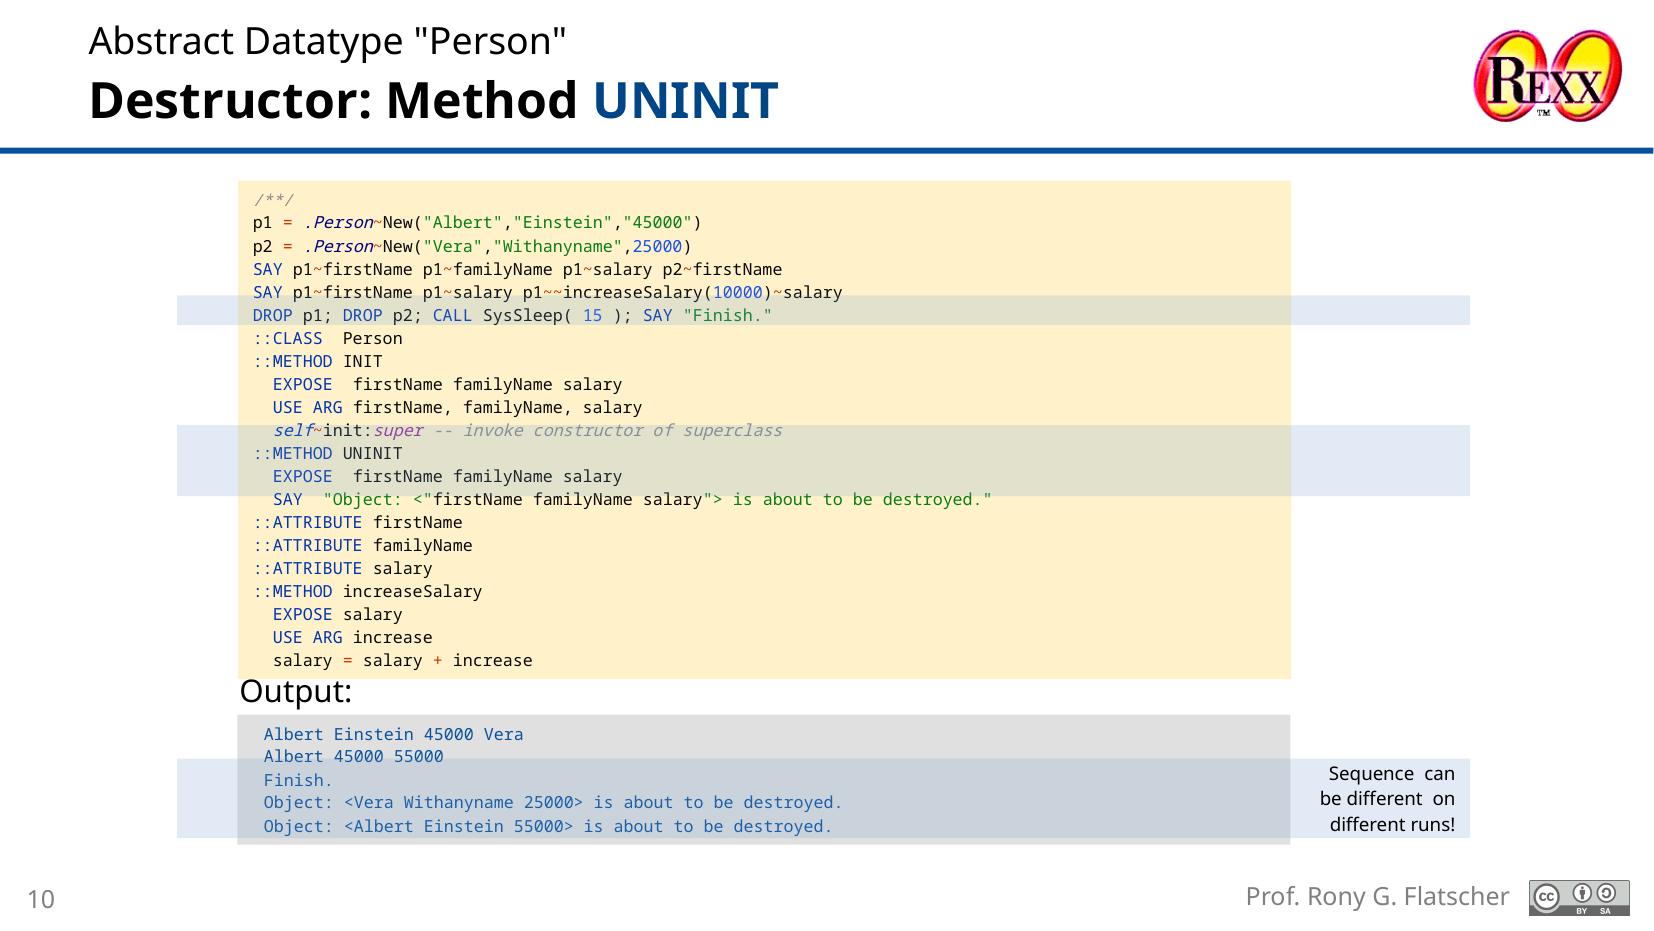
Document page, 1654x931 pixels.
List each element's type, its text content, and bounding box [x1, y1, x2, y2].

text_box /**/ p1 = .Person~New("Albert","Einstein","45000") p2 = .Person~New("Vera","Withanyname",25000) SAY p1~firstName p1~familyName p1~salary p2~firstName SAY p1~firstName p1~salary p1~~increaseSalary(10000)~salary DROP p1; DROP p2; CALL SysSleep( 15 ); SAY "Finish." ::CLASS Person ::METHOD INIT EXPOSE firstName familyName salary USE ARG firstName, familyName, salary self~init:super -- invoke constructor of superclass ::METHOD UNINIT EXPOSE firstName familyName salary SAY "Object: <"firstName familyName salary"> is about to be destroyed." ::ATTRIBUTE firstName ::ATTRIBUTE familyName ::ATTRIBUTE salary ::METHOD increaseSalary EXPOSE salary USE ARG increase salary = salary + increase [238, 497, 1292, 652]
text_box [177, 425, 1471, 497]
text_box Albert Einstein 45000 Vera Albert 45000 55000 Finish. Object: <Vera Withanyname 25000> is about to be destroyed. Object: <Albert Einstein 55000> is about to be destroyed. [237, 714, 1291, 758]
text_box /**/ p1 = .Person~New("Albert","Einstein","45000") p2 = .Person~New("Vera","Withanyname",25000) SAY p1~firstName p1~familyName p1~salary p2~firstName SAY p1~firstName p1~salary p1~~increaseSalary(10000)~salary DROP p1; DROP p2; CALL SysSleep( 15 ); SAY "Finish." ::CLASS Person ::METHOD INIT EXPOSE firstName familyName salary USE ARG firstName, familyName, salary self~init:super -- invoke constructor of superclass ::METHOD UNINIT EXPOSE firstName familyName salary SAY "Object: <"firstName familyName salary"> is about to be destroyed." ::ATTRIBUTE firstName ::ATTRIBUTE familyName ::ATTRIBUTE salary ::METHOD increaseSalary EXPOSE salary USE ARG increase salary = salary + increase [238, 325, 1292, 425]
text_box Sequence can be different on different runs! [177, 758, 1471, 839]
text_box Array [1529, 880, 1630, 916]
title Abstract Datatype "Person" Destructor: Method UNINIT [29, 0, 1654, 148]
text_box /**/ p1 = .Person~New("Albert","Einstein","45000") p2 = .Person~New("Vera","Withanyname",25000) SAY p1~firstName p1~familyName p1~salary p2~firstName SAY p1~firstName p1~salary p1~~increaseSalary(10000)~salary DROP p1; DROP p2; CALL SysSleep( 15 ); SAY "Finish." ::CLASS Person ::METHOD INIT EXPOSE firstName familyName salary USE ARG firstName, familyName, salary self~init:super -- invoke constructor of superclass ::METHOD UNINIT EXPOSE firstName familyName salary SAY "Object: <"firstName familyName salary"> is about to be destroyed." ::ATTRIBUTE firstName ::ATTRIBUTE familyName ::ATTRIBUTE salary ::METHOD increaseSalary EXPOSE salary USE ARG increase salary = salary + increase [238, 180, 1292, 295]
text_box Output: [224, 661, 390, 718]
text_box [177, 295, 1471, 325]
